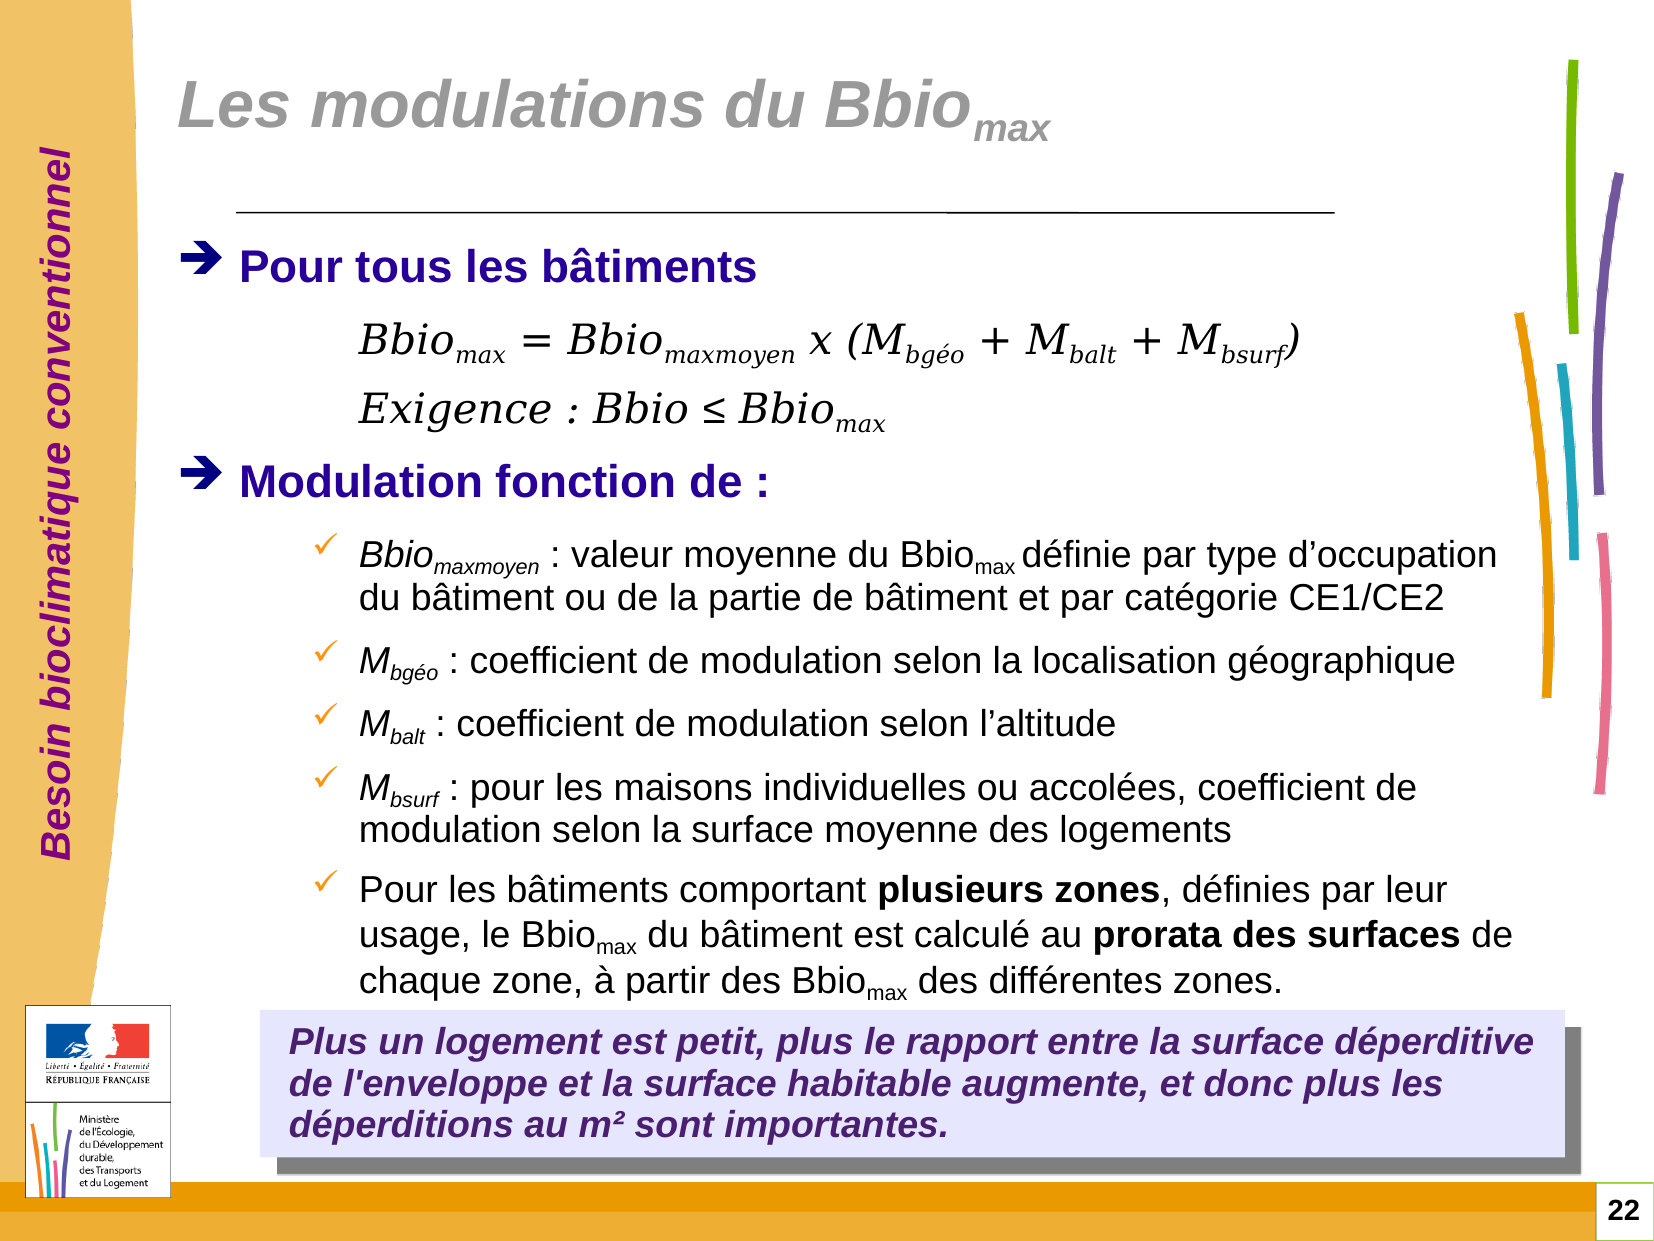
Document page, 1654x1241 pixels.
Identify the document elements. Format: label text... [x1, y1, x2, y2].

picture [0, 0, 1654, 1241]
title Les modulations du Bbiomax [177, 29, 1536, 178]
list Pour tous les bâtiments Bbiomax = Bbiomaxmoyen x (Mbgéo + Mbalt + Mbsurf) Exigence : Bbio ≤ Bbiomax Modulation fonction de : Bbiomaxmoyen : valeur moyenne du Bbiomax définie par type d’occupation du bâtiment ou de la partie de bâtiment et par catégorie CE1/CE2 Mbgéo : coefficient de modulation selon la localisation géographique Mbalt : coefficient de modulation selon l’altitude Mbsurf : pour les maisons individuelles ou accolées, coefficient de modulation selon la surface moyenne des logements Pour les bâtiments comportant plusieurs zones, définies par leur usage, le Bbiomax du bâtiment est calculé au prorata des surfaces de chaque zone, à partir des Bbiomax des différentes zones. [177, 236, 1536, 1123]
text_box Besoin bioclimatique conventionnel [11, 47, 101, 963]
text_box Plus un logement est petit, plus le rapport entre la surface déperditive de l'enveloppe et la surface habitable augmente, et donc plus les déperditions au m² sont importantes. [259, 1009, 1565, 1158]
